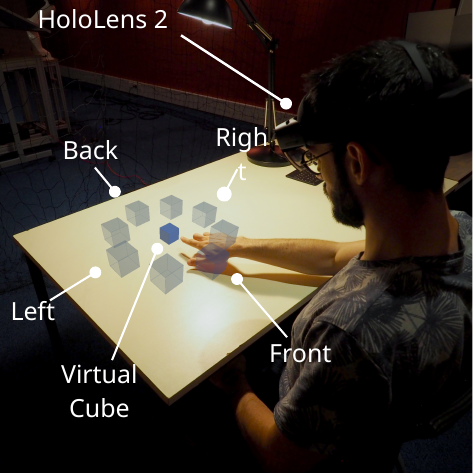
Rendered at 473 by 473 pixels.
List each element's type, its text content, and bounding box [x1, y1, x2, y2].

text_box Right [197, 135, 287, 172]
text_box Virtual Cube [41, 372, 158, 409]
picture [0, 0, 473, 473]
text_box Front [251, 334, 350, 371]
text_box HoloLens 2 [1, 1, 205, 38]
text_box Back [40, 132, 141, 169]
text_box Left [0, 292, 83, 329]
